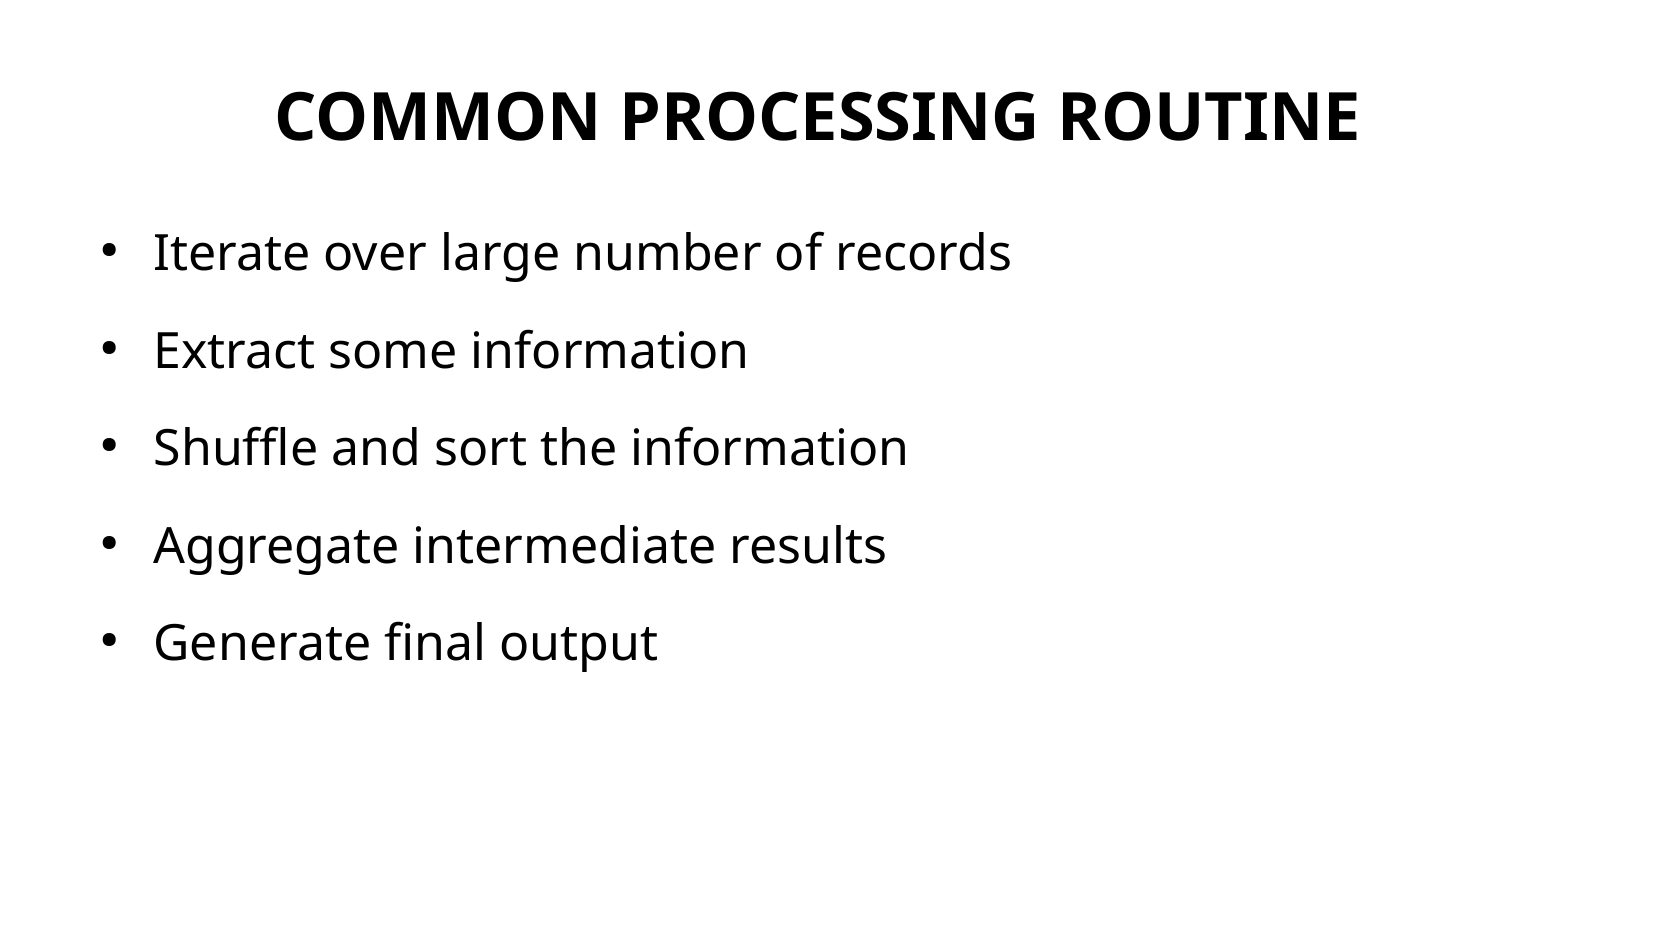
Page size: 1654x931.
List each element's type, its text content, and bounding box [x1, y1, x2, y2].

list Iterate over large number of records Extract some information Shuffle and sort the information Aggregate intermediate results Generate final output [82, 217, 1571, 757]
title COMMON PROCESSING ROUTINE [82, 36, 1571, 193]
